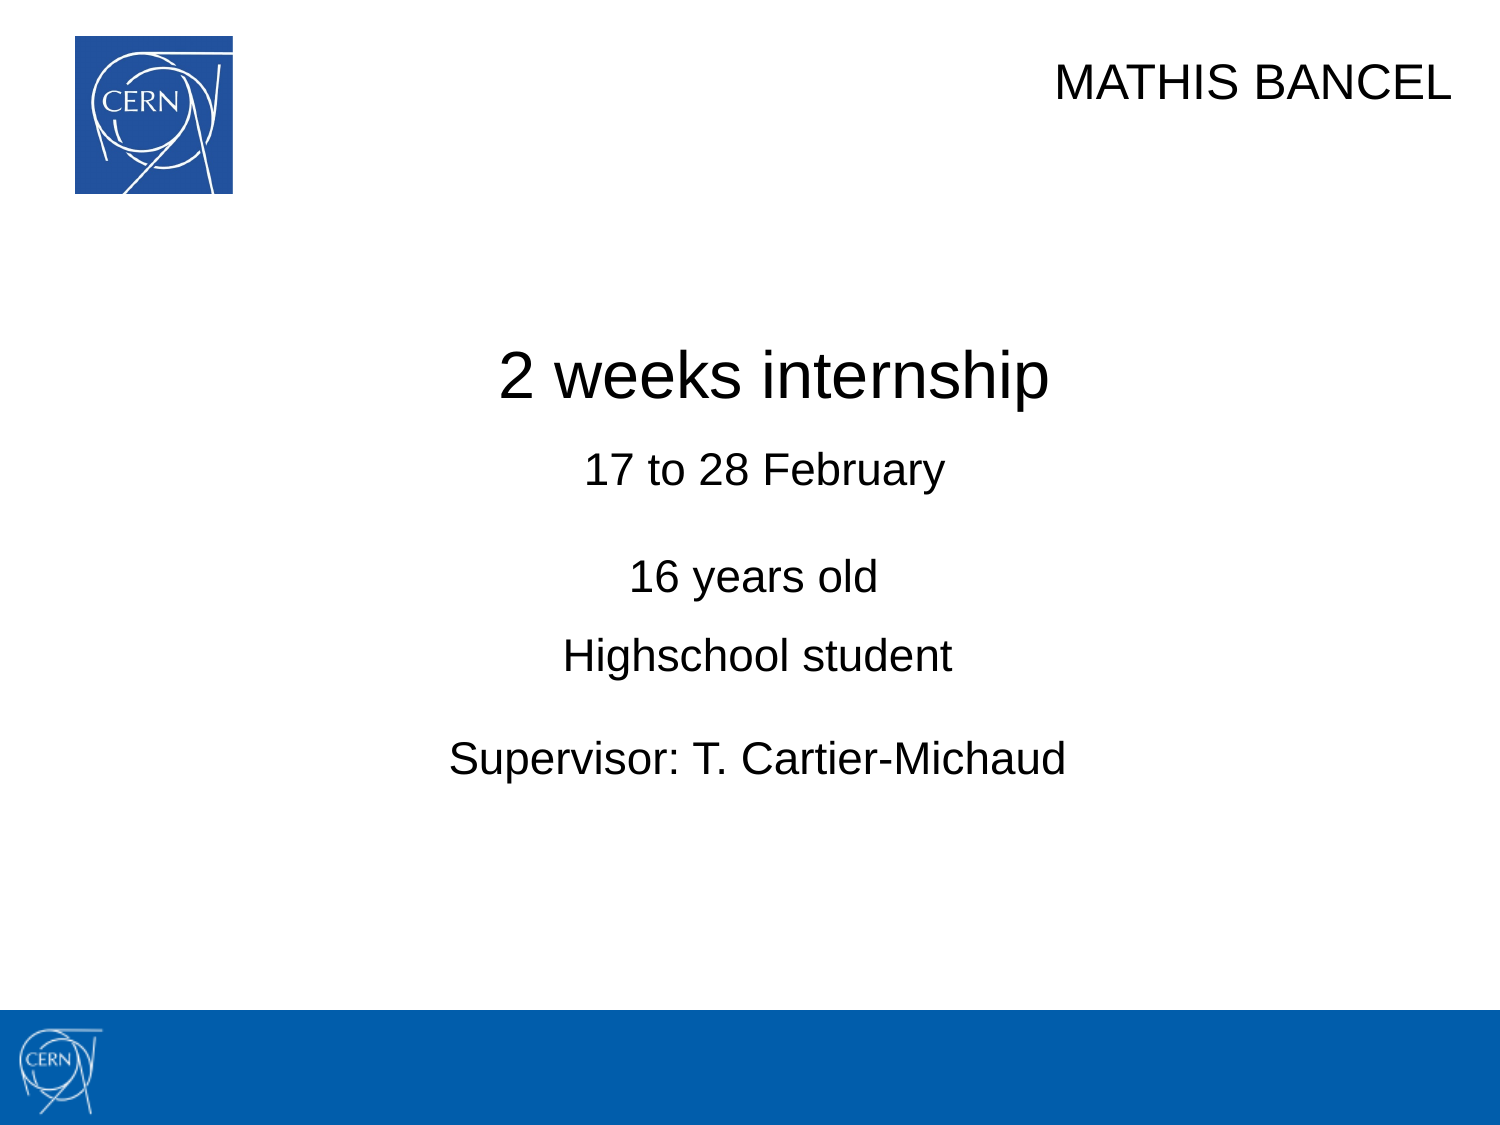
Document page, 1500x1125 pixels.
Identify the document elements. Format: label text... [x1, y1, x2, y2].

text_box MATHIS BANCEL [1039, 47, 1477, 142]
picture [75, 36, 233, 194]
text_box 2 weeks internship [484, 330, 1087, 496]
text_box 16 years old [614, 543, 898, 622]
text_box 17 to 28 February [569, 437, 1004, 514]
text_box Highschool student Supervisor: T. Cartier-Michaud [417, 622, 1099, 792]
